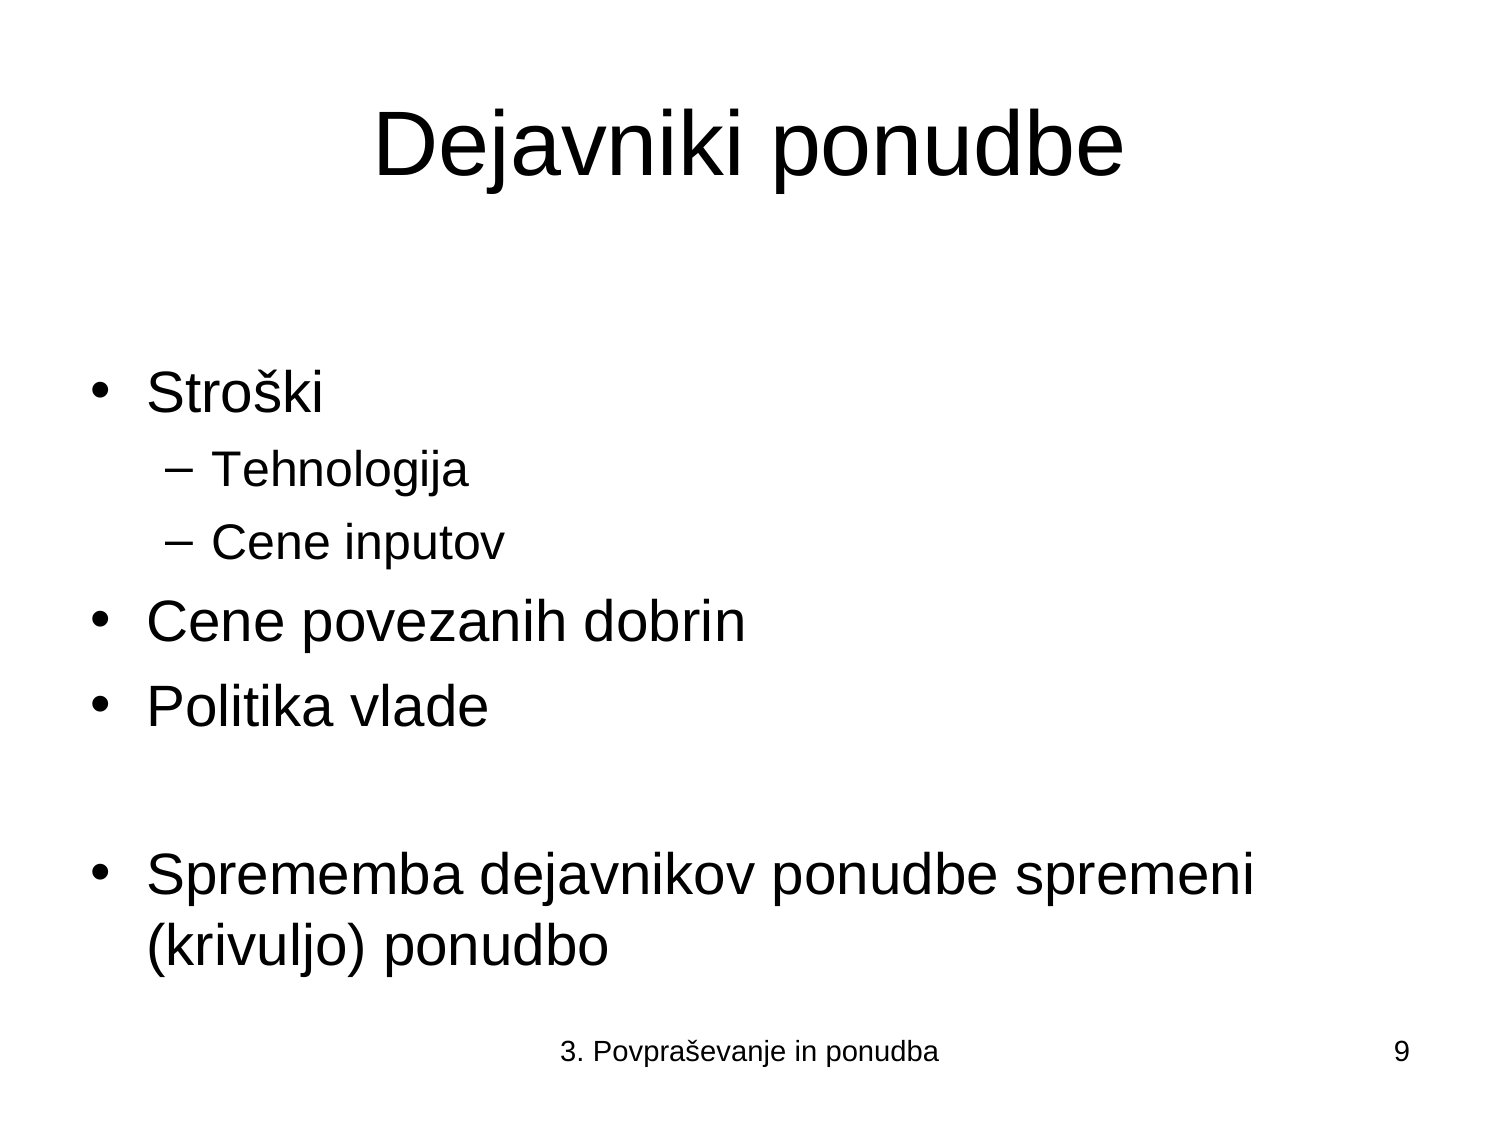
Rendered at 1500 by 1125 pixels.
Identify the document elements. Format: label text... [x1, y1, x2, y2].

text_box <number> [1074, 1024, 1426, 1103]
text_box 3. Povpraševanje in ponudba [512, 1024, 988, 1103]
title Dejavniki ponudbe [75, 45, 1426, 233]
list Stroški Tehnologija Cene inputov Cene povezanih dobrin Politika vlade Sprememba dejavnikov ponudbe spremeni (krivuljo) ponudbo [75, 262, 1426, 1006]
